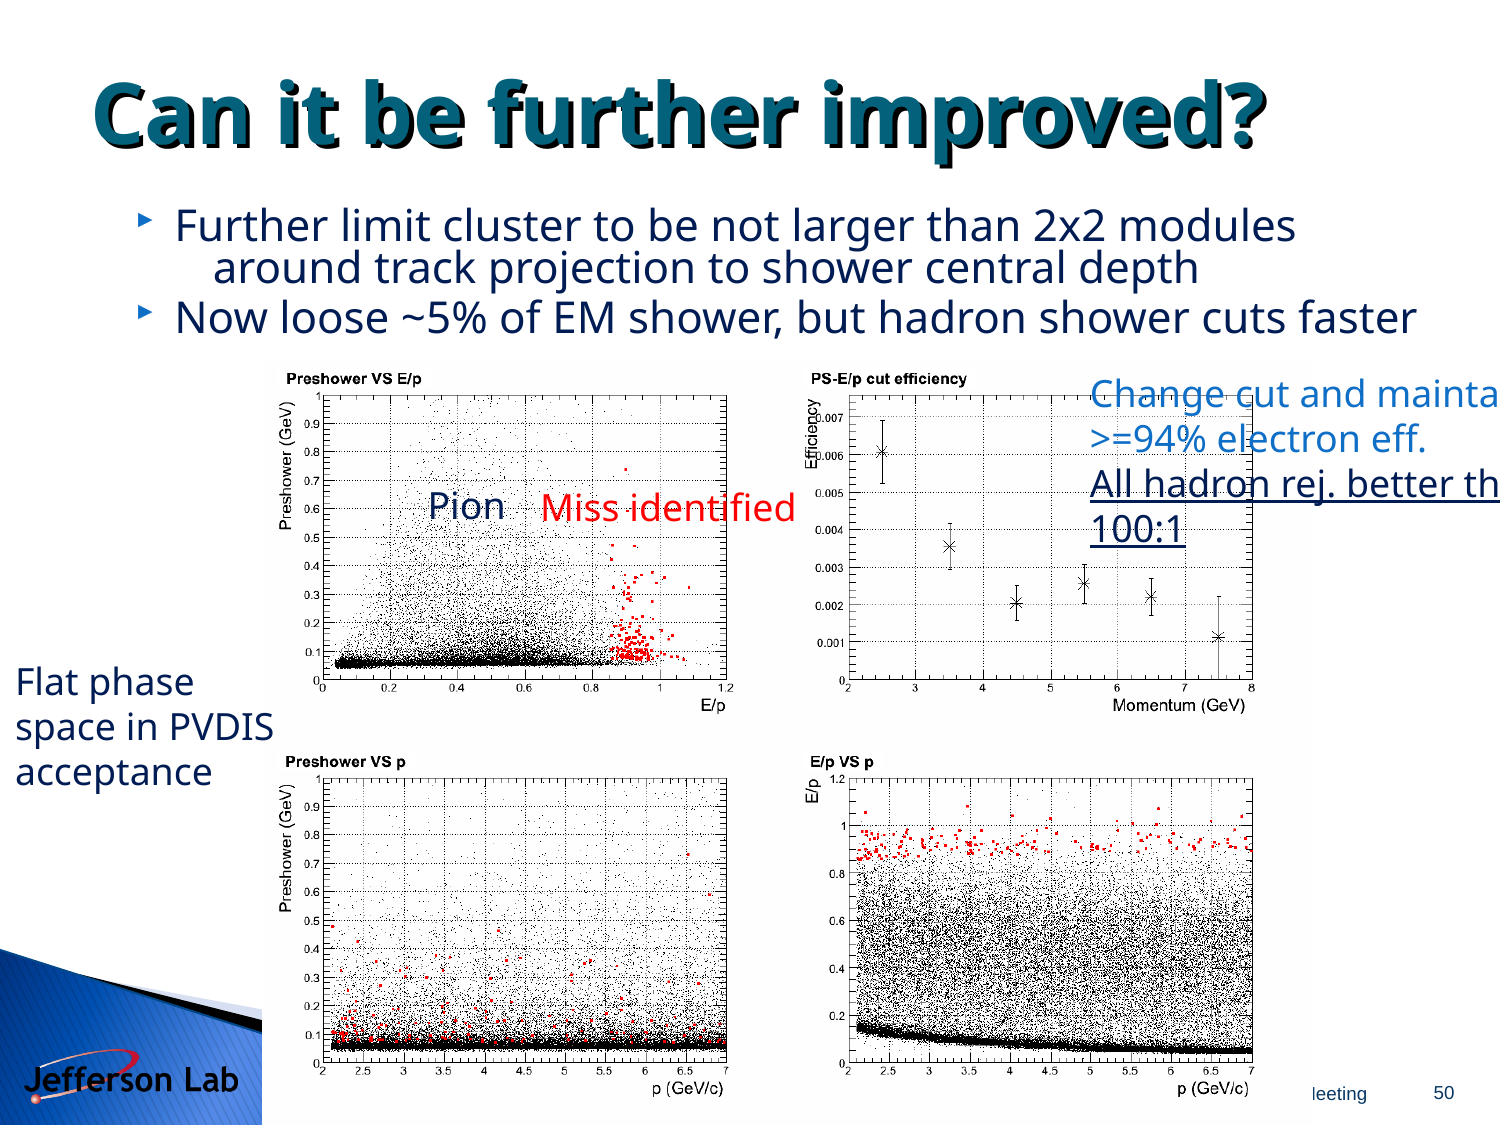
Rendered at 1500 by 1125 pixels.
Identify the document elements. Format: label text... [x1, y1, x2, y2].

list Further limit cluster to be not larger than 2x2 modules around track projection to shower central depth Now loose ~5% of EM shower, but hadron shower cuts faster [87, 200, 1438, 363]
text_box Pion [412, 475, 521, 535]
title Can it be further improved? [75, 45, 1426, 175]
picture [262, 363, 1313, 1125]
text_box Miss identified [525, 477, 831, 537]
text_box SoLID Collaboration Meeting [1313, 1051, 1418, 1112]
text_box Change cut and maintain >=94% electron eff. All hadron rej. better than 100:1 [1075, 362, 1500, 558]
text_box Flat phase space in PVDIS acceptance [0, 650, 300, 800]
text_box 50 [1418, 1051, 1479, 1112]
